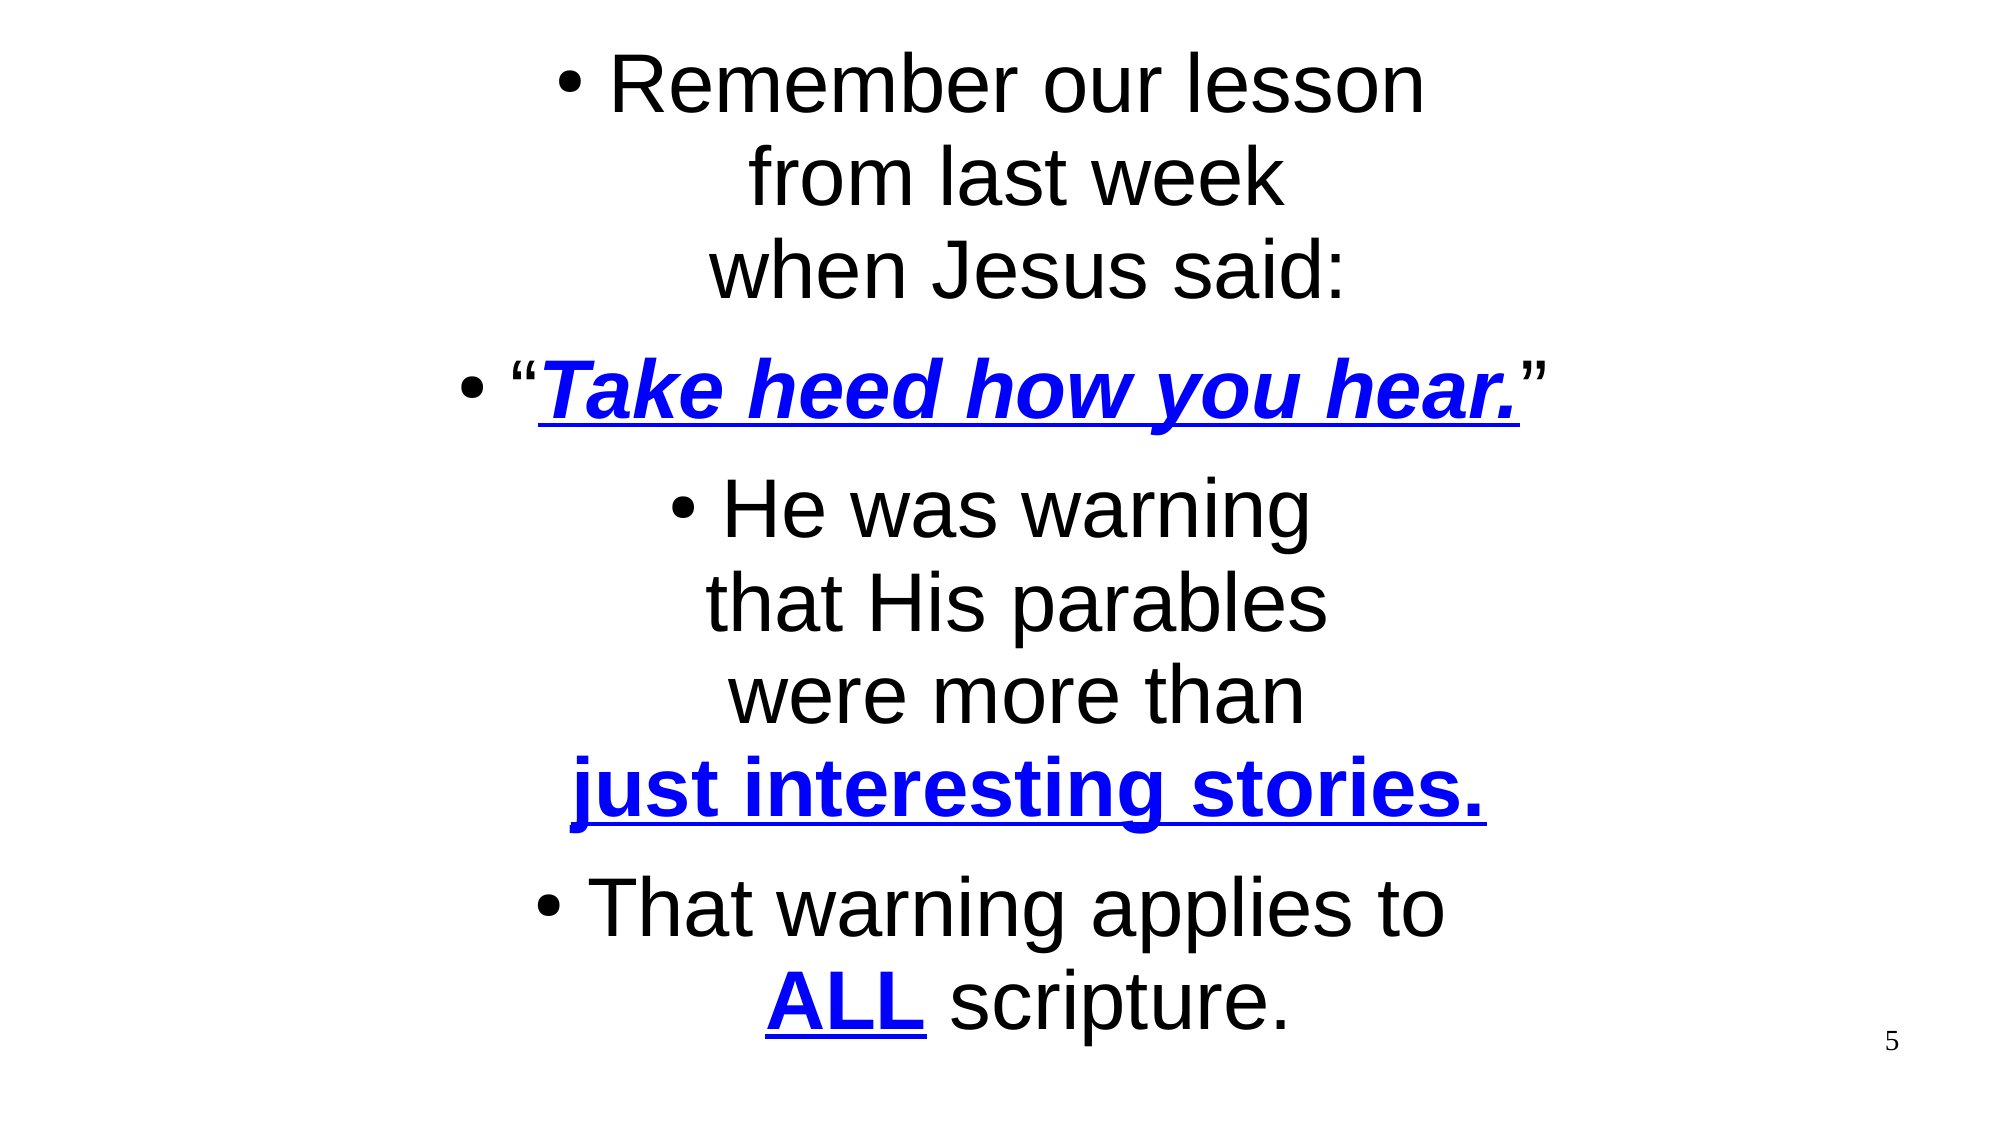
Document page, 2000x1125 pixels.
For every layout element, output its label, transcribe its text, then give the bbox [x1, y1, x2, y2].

list Remember our lesson from last week when Jesus said: “Take heed how you hear.” He was warning that His parables were more than just interesting stories. That warning applies to ALL scripture. [37, 37, 1951, 1088]
